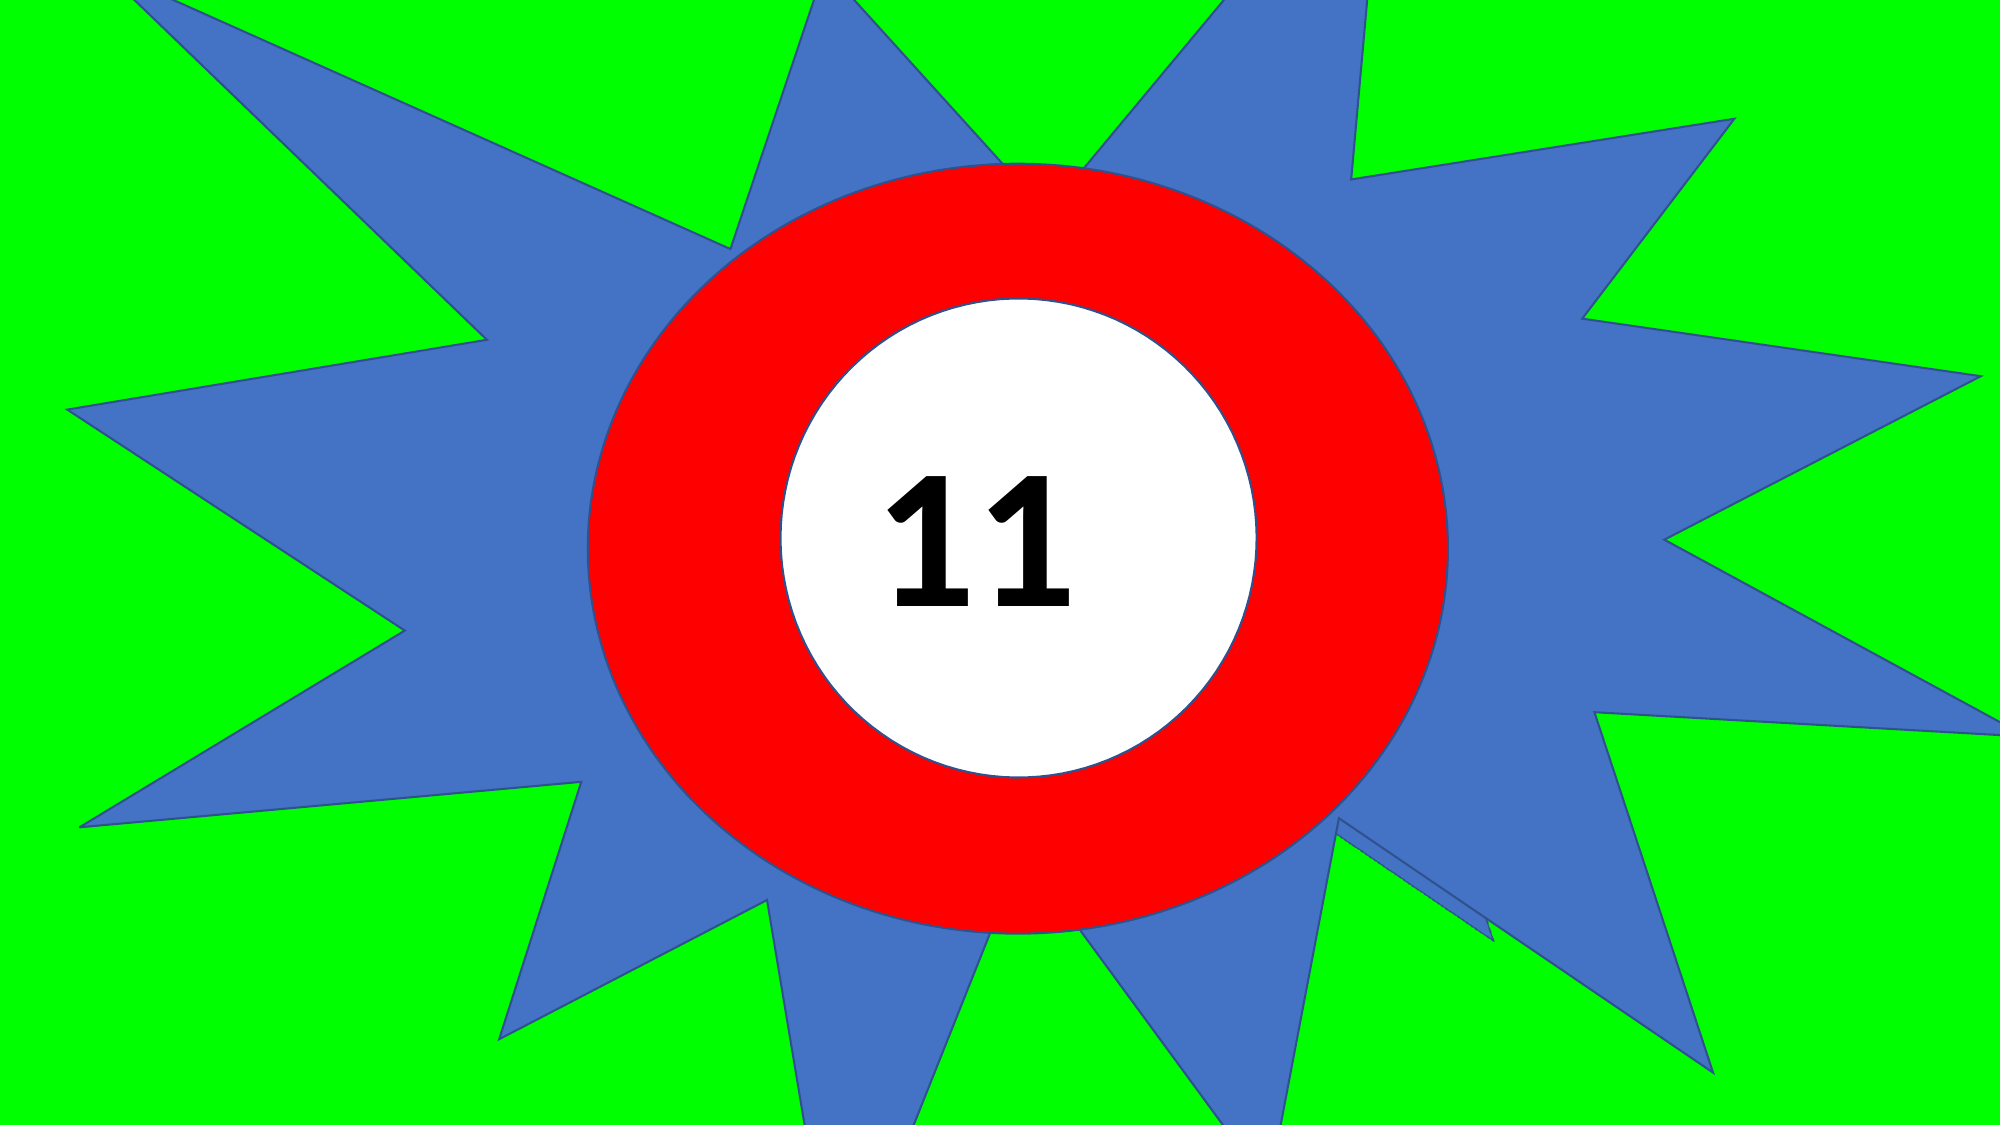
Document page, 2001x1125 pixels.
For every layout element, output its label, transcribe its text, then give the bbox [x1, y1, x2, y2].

picture [271, 0, 813, 248]
picture [1666, 507, 1729, 574]
picture [271, 133, 485, 375]
picture [271, 783, 804, 1125]
picture [1584, 128, 1729, 339]
text_box 11 [859, 398, 1177, 657]
picture [915, 930, 1222, 1125]
picture [1281, 713, 1729, 1125]
picture [271, 544, 403, 710]
picture [856, 0, 1223, 168]
text_box [67, 0, 2000, 1125]
picture [1352, 0, 1729, 179]
